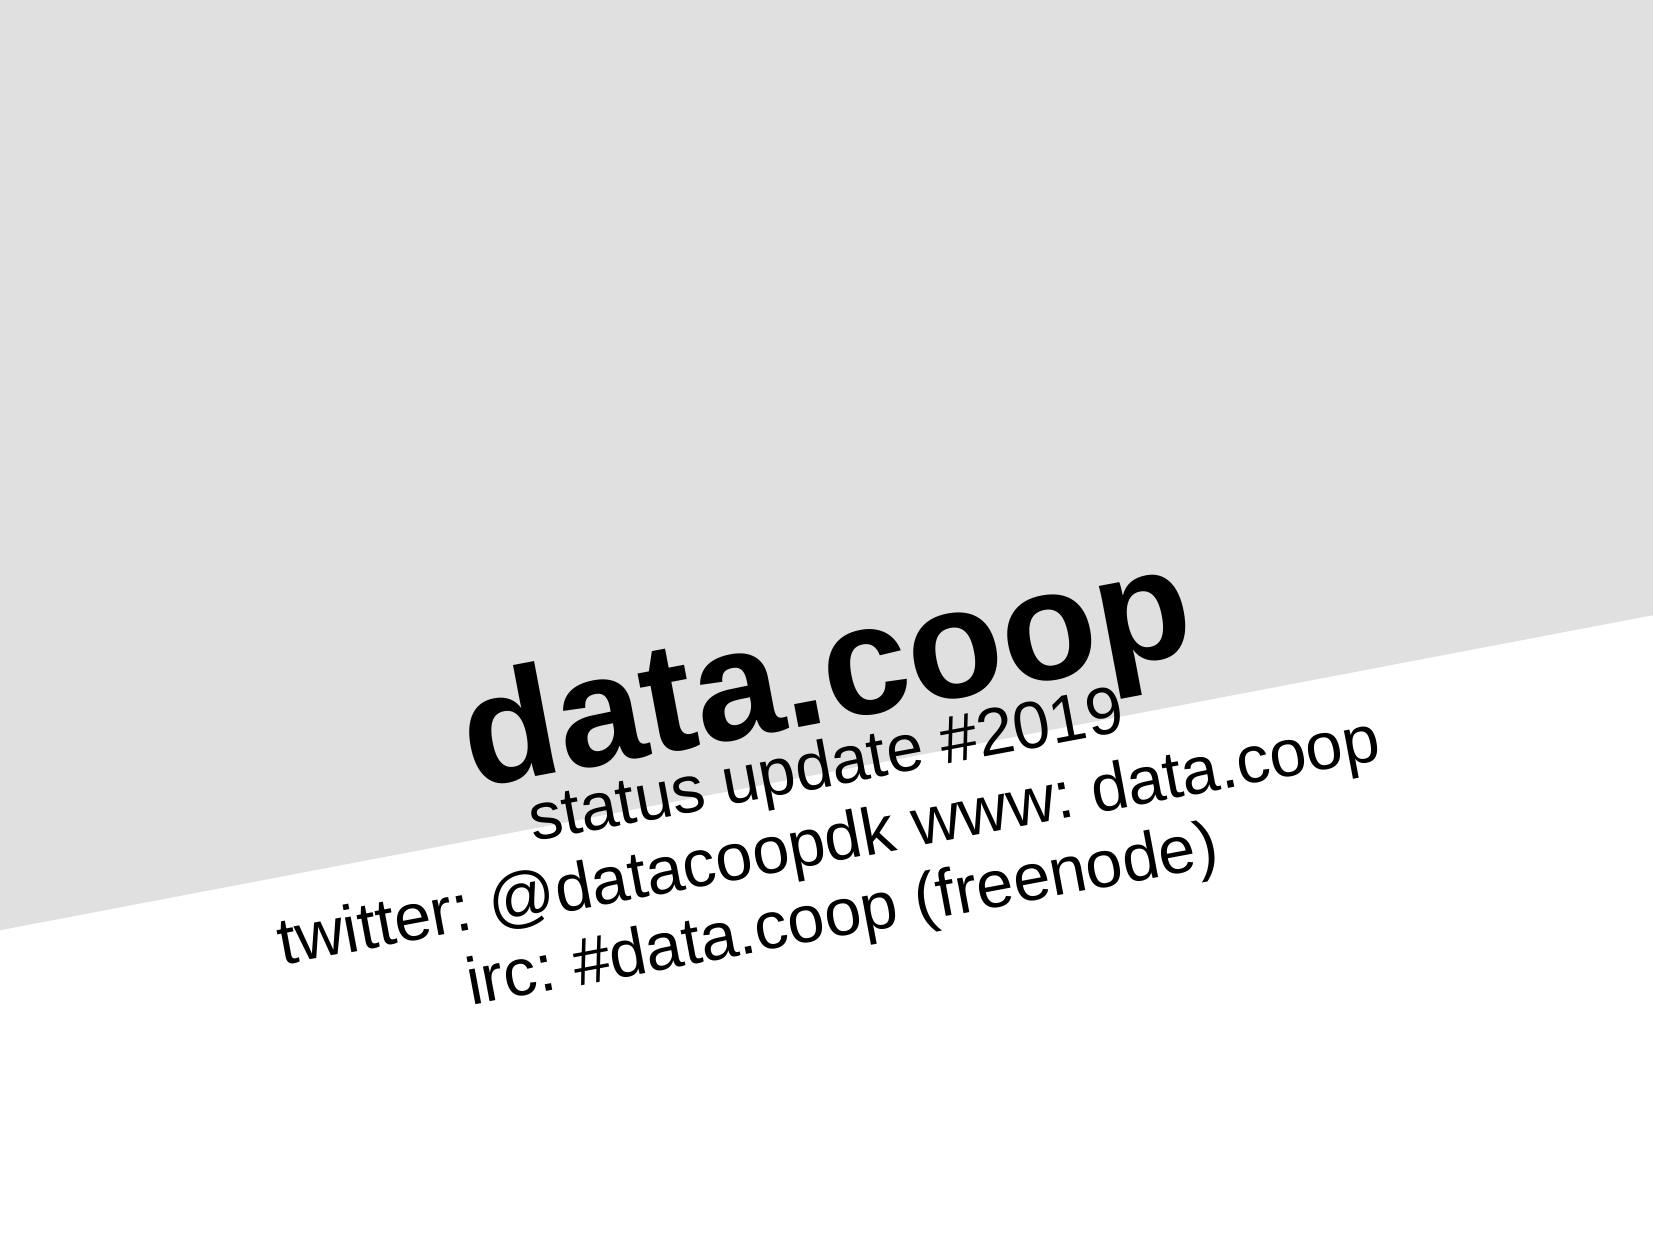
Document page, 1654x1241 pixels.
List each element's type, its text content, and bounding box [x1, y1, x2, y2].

text_box status update #2019 twitter: @datacoopdk www: data.coop irc: #data.coop (freenode) [92, 593, 1564, 1084]
title data.coop [62, 356, 1589, 860]
